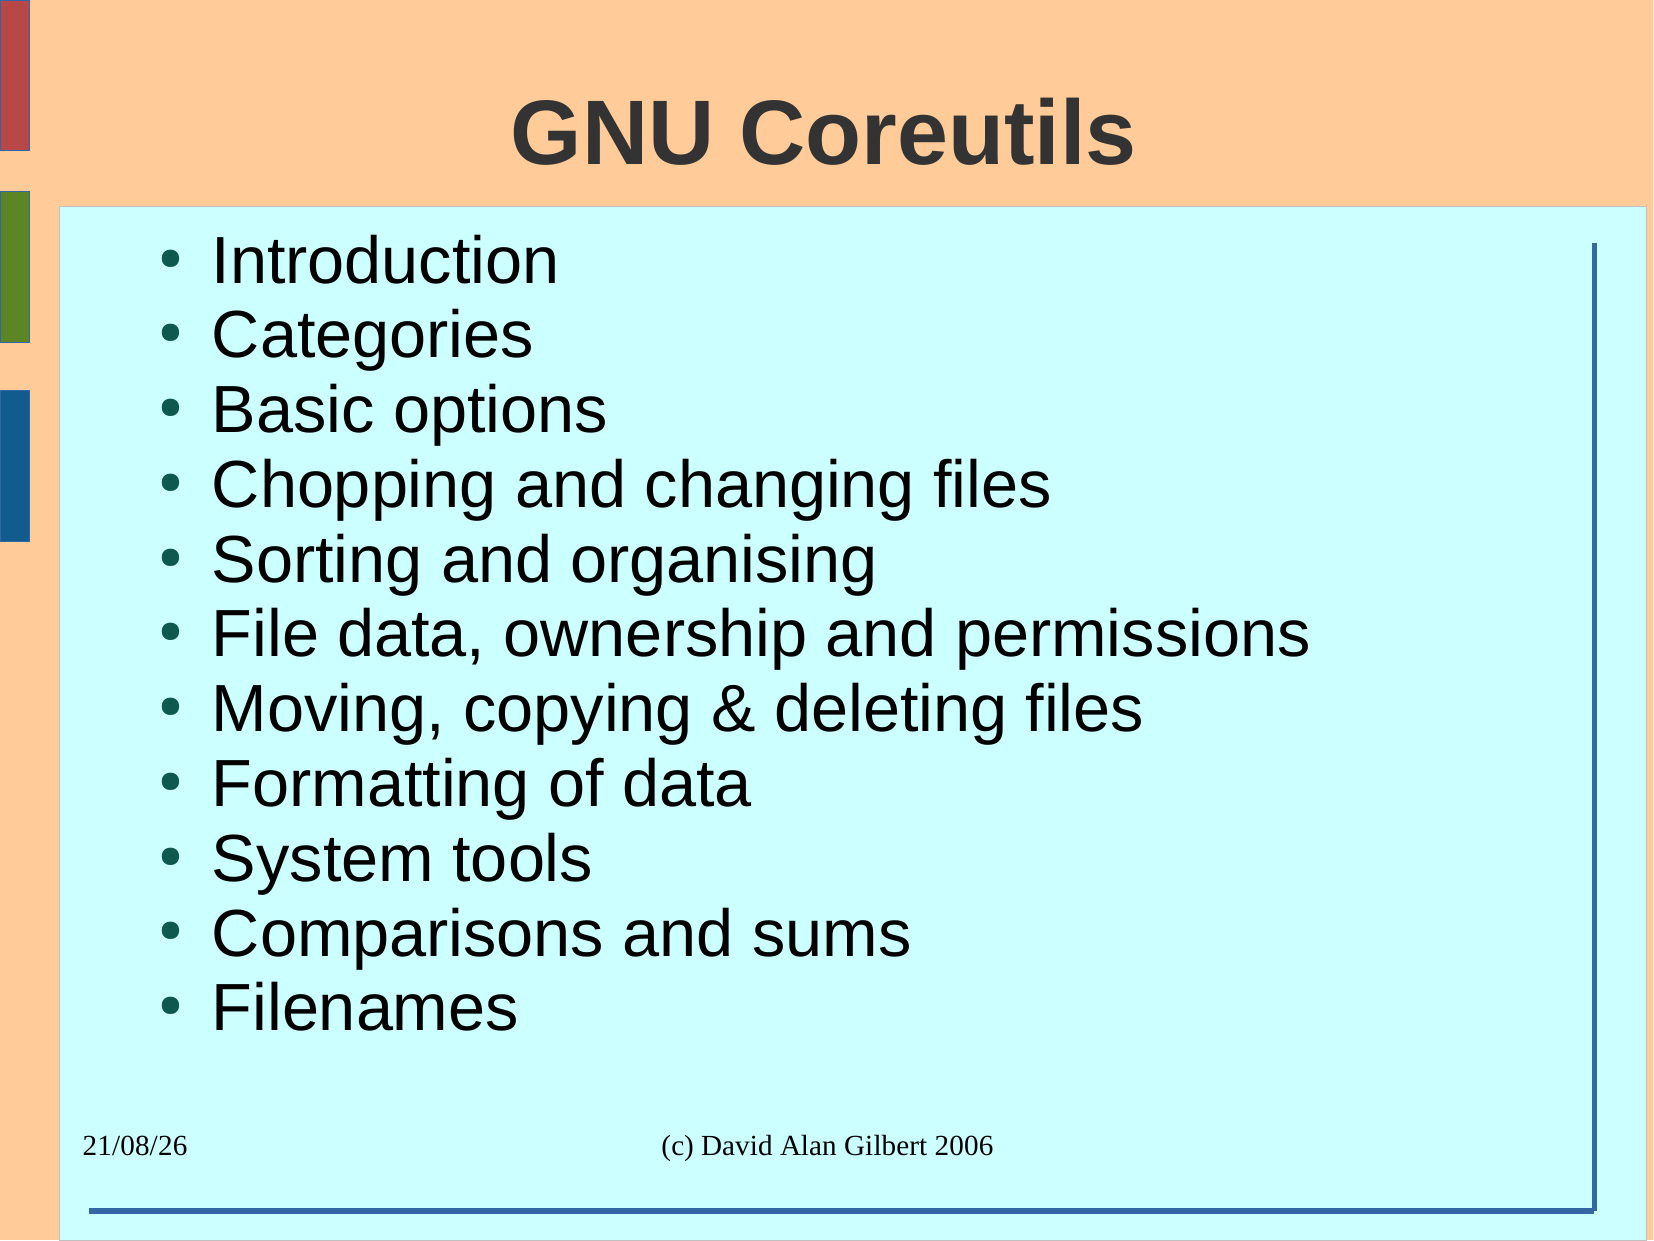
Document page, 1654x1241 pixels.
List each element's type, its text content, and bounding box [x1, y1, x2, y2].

title GNU Coreutils [118, 29, 1531, 237]
list Introduction Categories Basic options Chopping and changing files Sorting and organising File data, ownership and permissions Moving, copying & deleting files Formatting of data System tools Comparisons and sums Filenames [123, 222, 1536, 1139]
